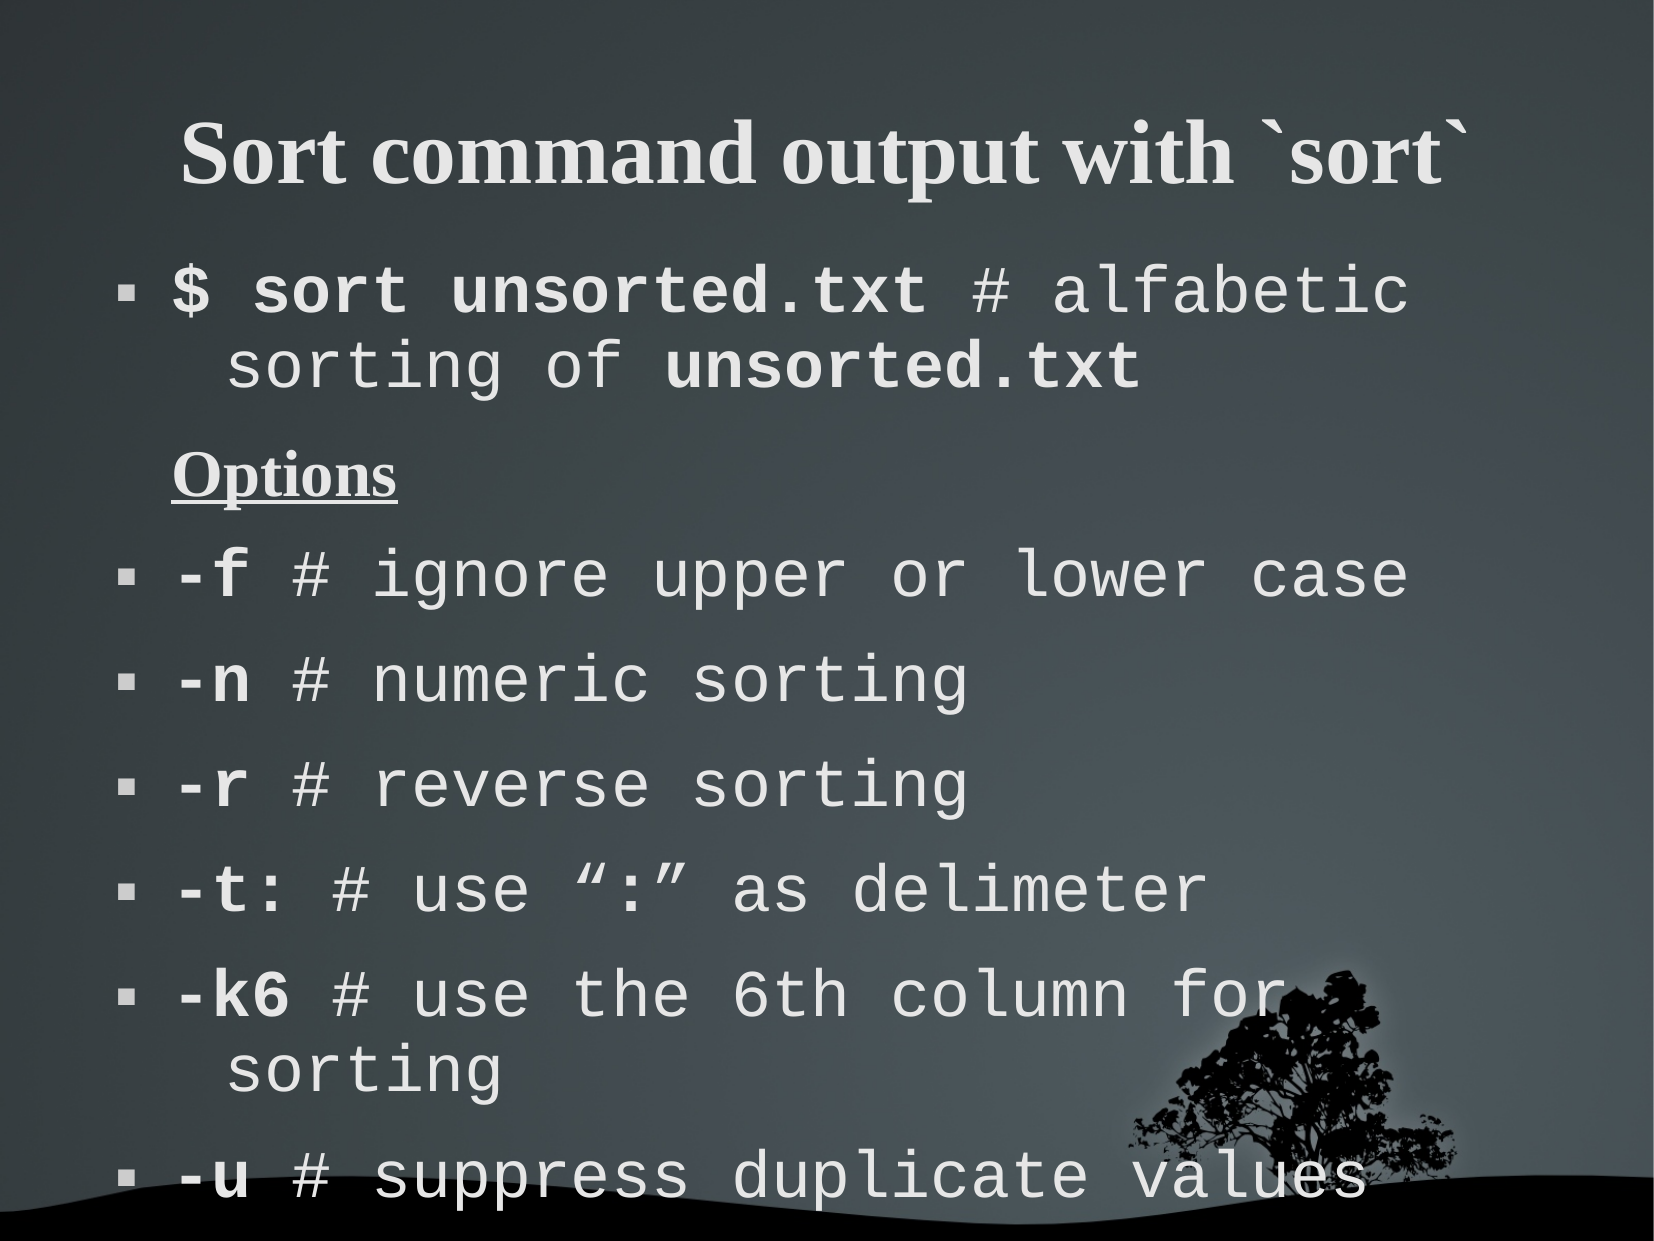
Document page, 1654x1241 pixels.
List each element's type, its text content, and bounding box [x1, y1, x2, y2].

list $ sort unsorted.txt # alfabetic sorting of unsorted.txt Options -f # ignore upper or lower case -n # numeric sorting -r # reverse sorting -t: # use “:” as delimeter -k6 # use the 6th column for sorting -u # suppress duplicate values [82, 256, 1571, 1218]
title Sort command output with `sort` [82, 49, 1571, 256]
picture [0, 0, 1654, 1241]
